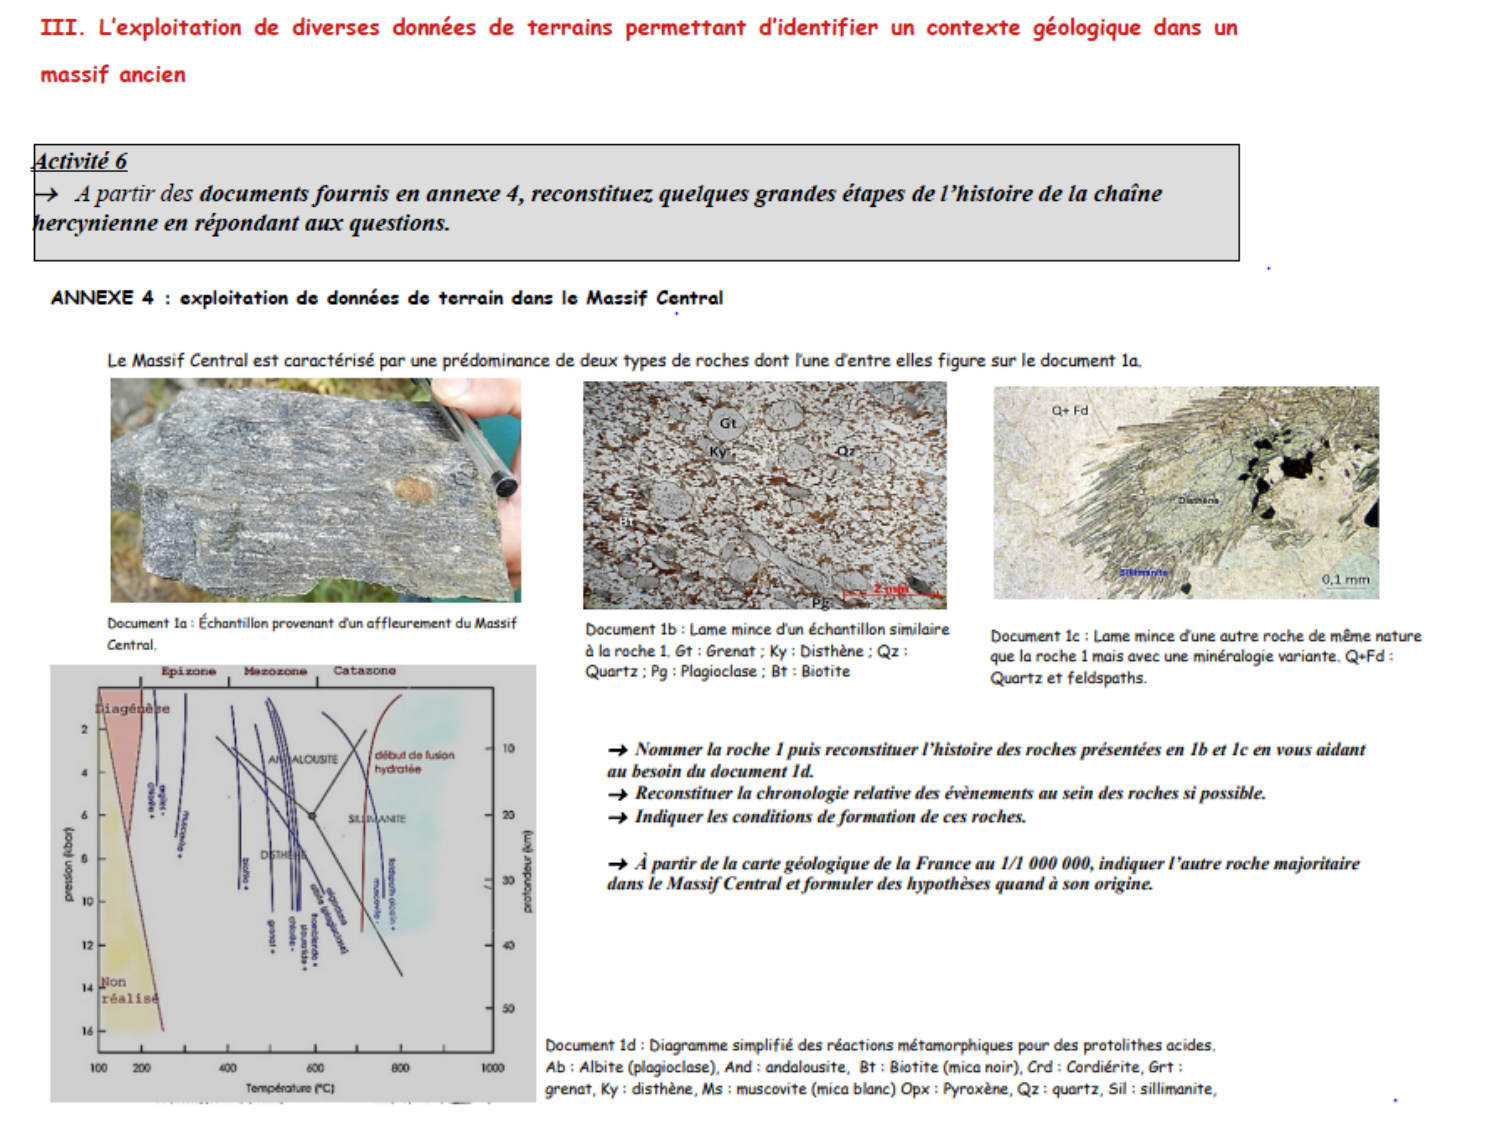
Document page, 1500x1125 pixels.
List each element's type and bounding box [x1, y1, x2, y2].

picture [12, 3, 1271, 272]
picture [12, 342, 1430, 1125]
picture [35, 273, 737, 319]
